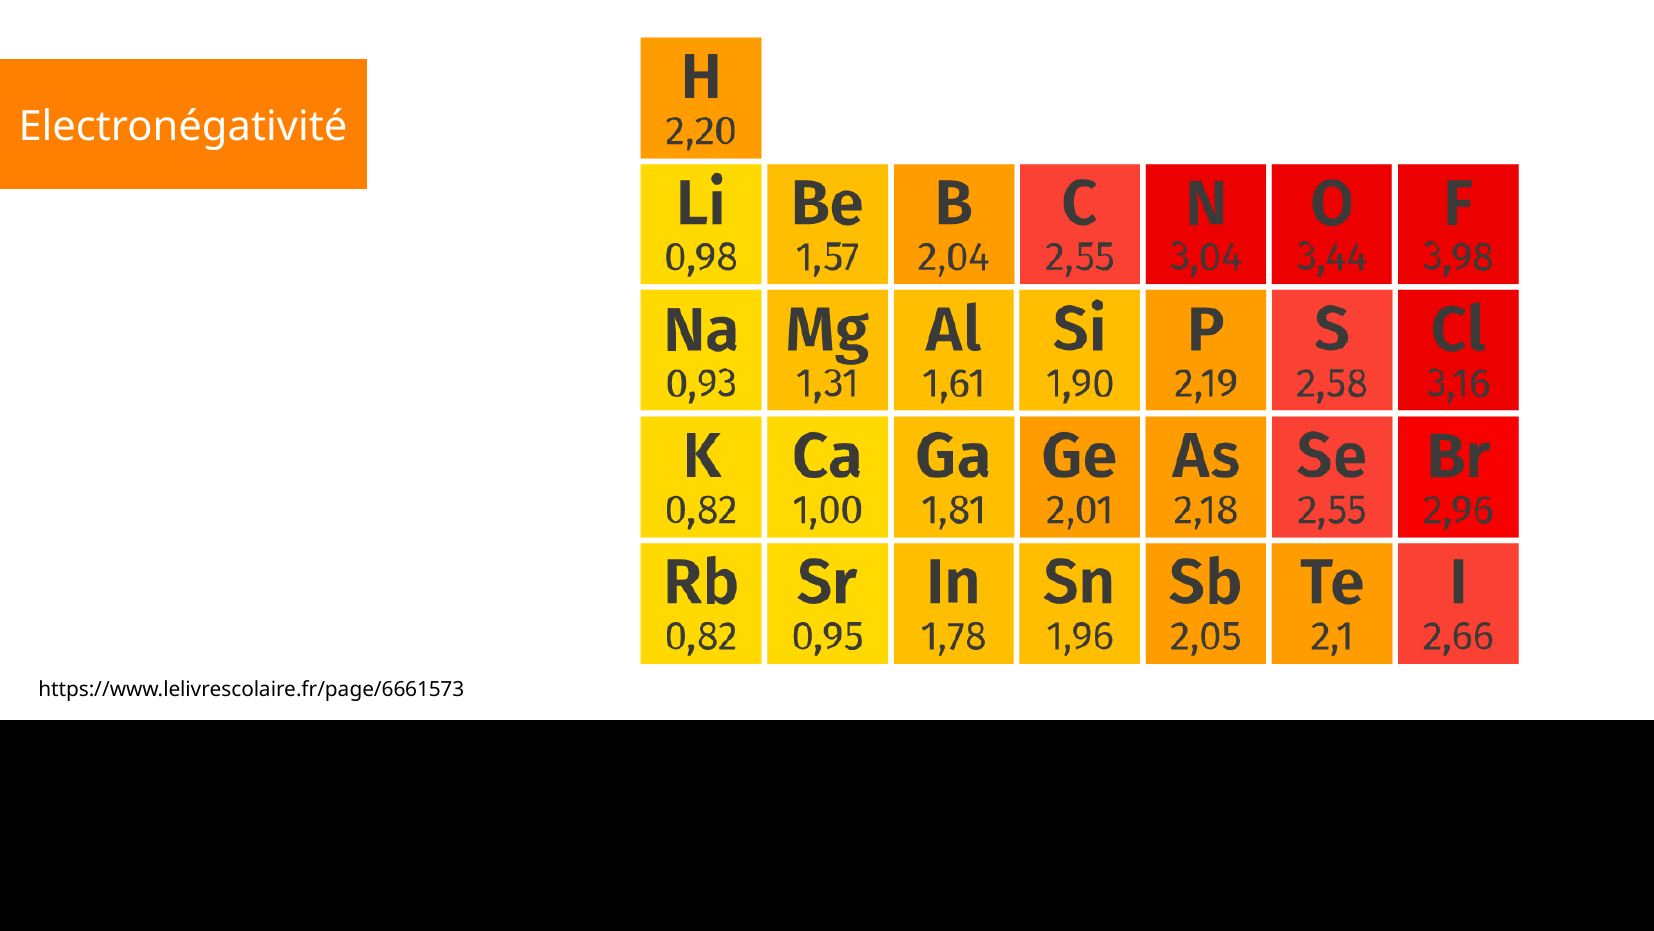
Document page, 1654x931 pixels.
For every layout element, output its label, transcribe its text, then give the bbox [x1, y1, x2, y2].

text_box https://www.lelivrescolaire.fr/page/6661573 [23, 667, 442, 709]
picture [614, 17, 1531, 674]
text_box Electronégativité [0, 59, 367, 189]
text_box [0, 720, 1654, 931]
